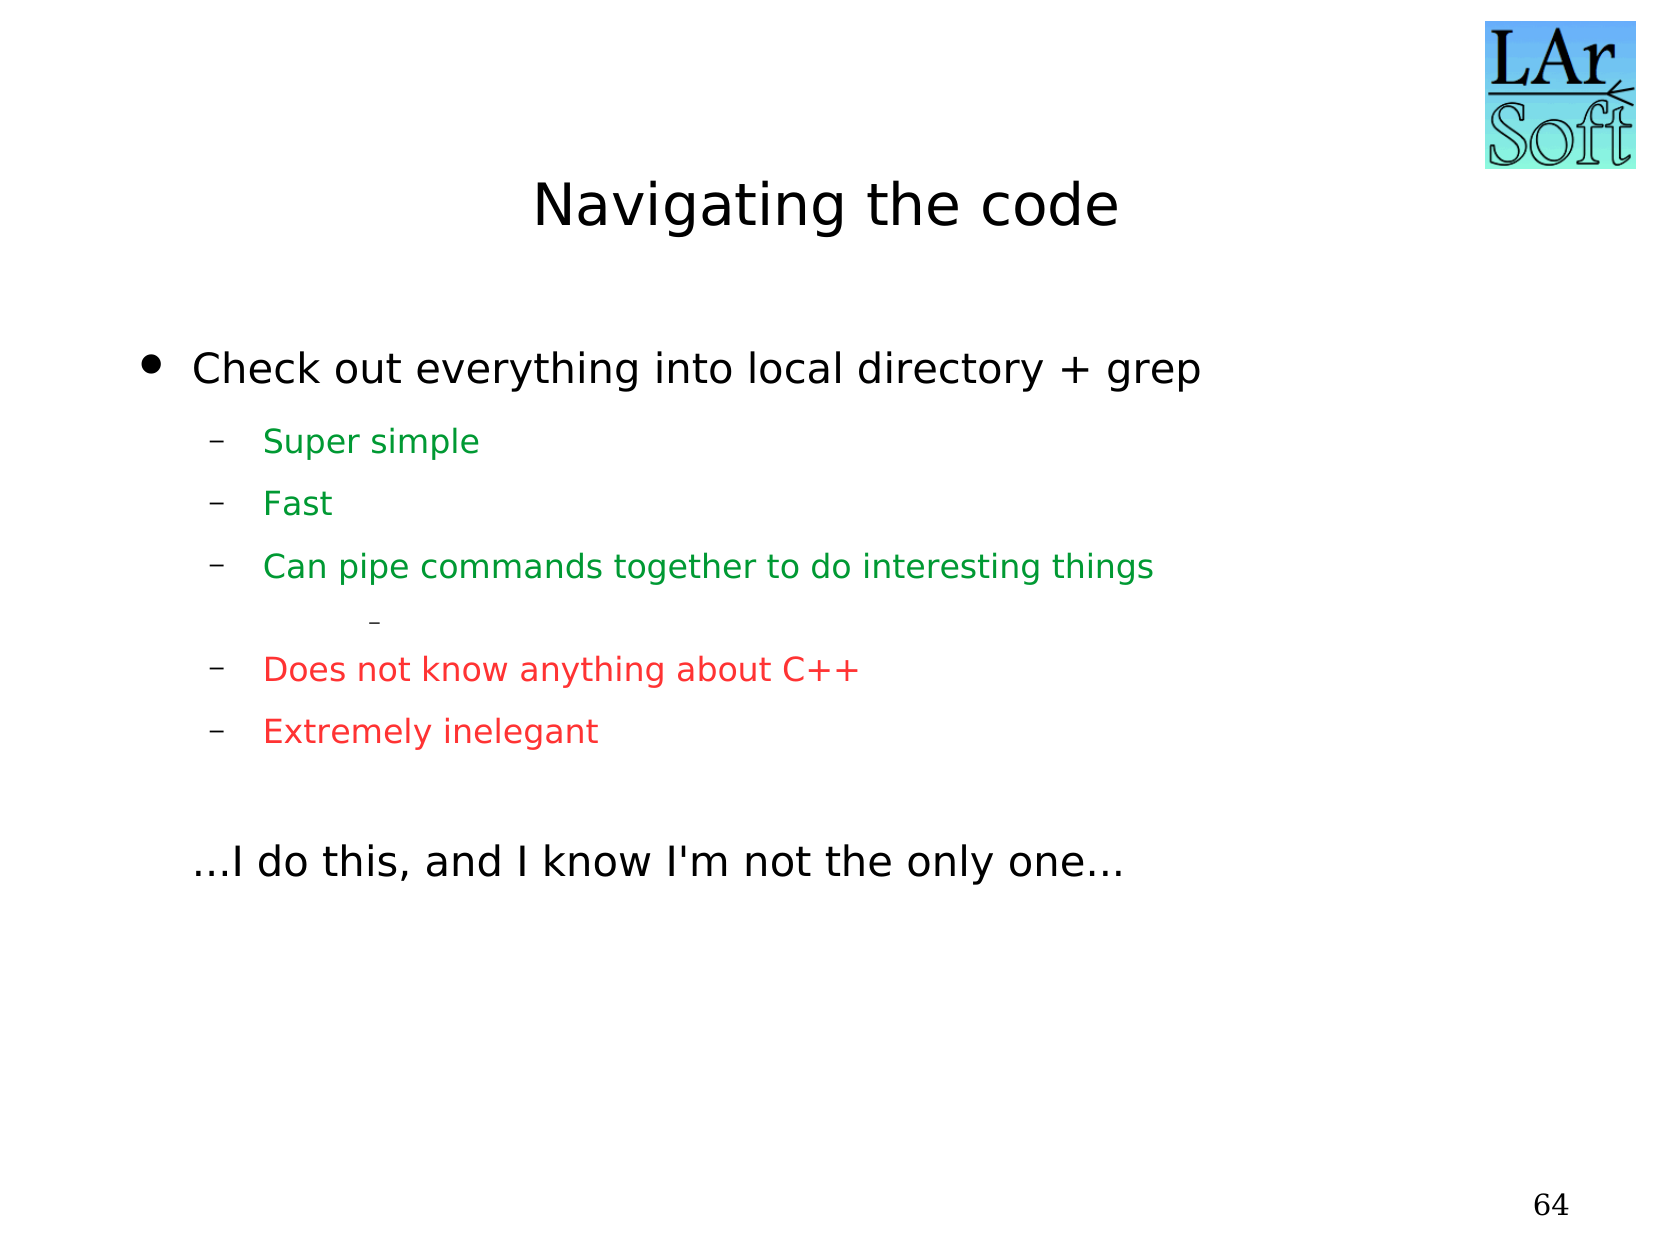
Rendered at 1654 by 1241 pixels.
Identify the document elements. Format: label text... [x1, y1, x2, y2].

title Navigating the code [121, 102, 1533, 310]
picture [1485, 21, 1636, 169]
list Check out everything into local directory + grep Super simple Fast Can pipe commands together to do interesting things Does not know anything about C++ Extremely inelegant ...I do this, and I know I'm not the only one... [121, 344, 1533, 1127]
